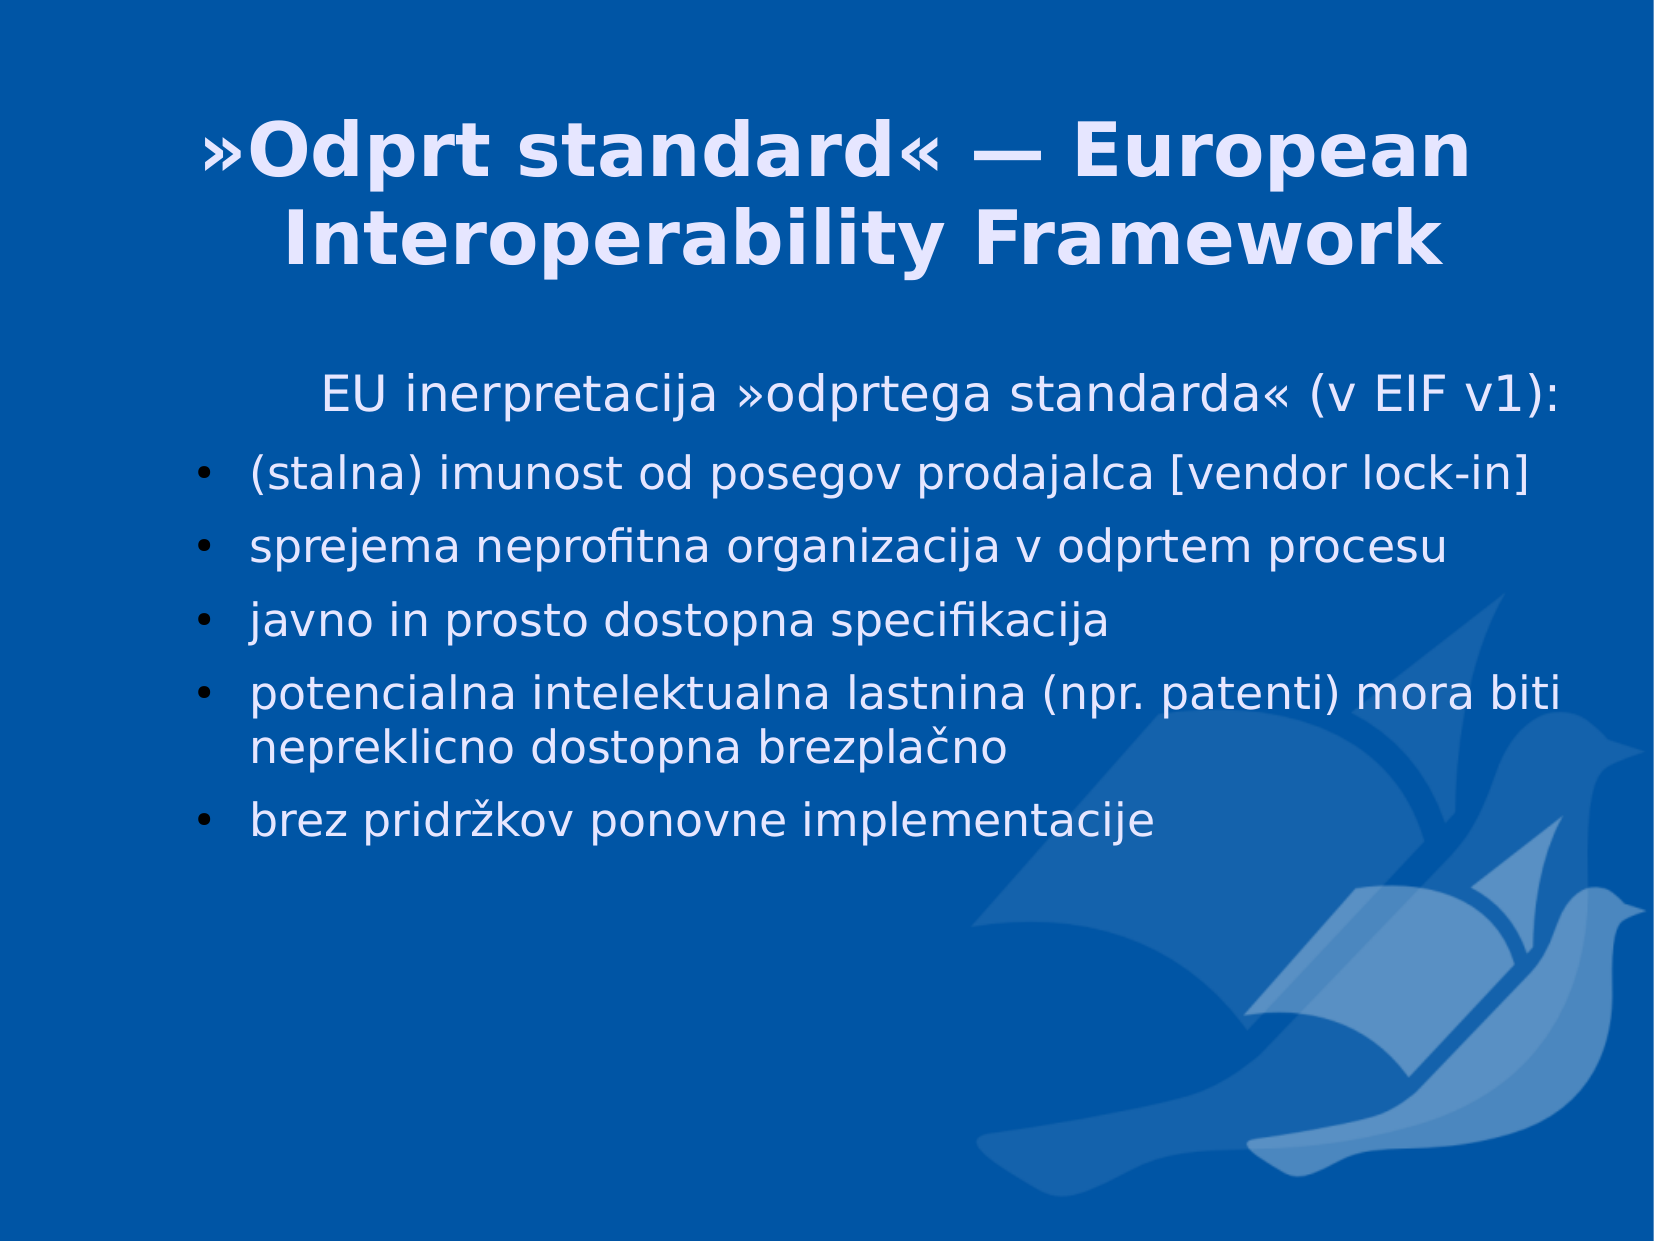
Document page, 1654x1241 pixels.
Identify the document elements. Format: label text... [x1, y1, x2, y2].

picture [0, 0, 1654, 1241]
title »Odprt standard« — European Interoperability Framework [121, 91, 1534, 299]
list EU inerpretacija »odprtega standarda« (v EIF v1): (stalna) imunost od posegov prodajalca [vendor lock-in] sprejema neprofitna organizacija v odprtem procesu javno in prosto dostopna specifikacija potencialna intelektualna lastnina (npr. patenti) mora biti nepreklicno dostopna brezplačno brez pridržkov ponovne implementacije [178, 364, 1570, 1147]
